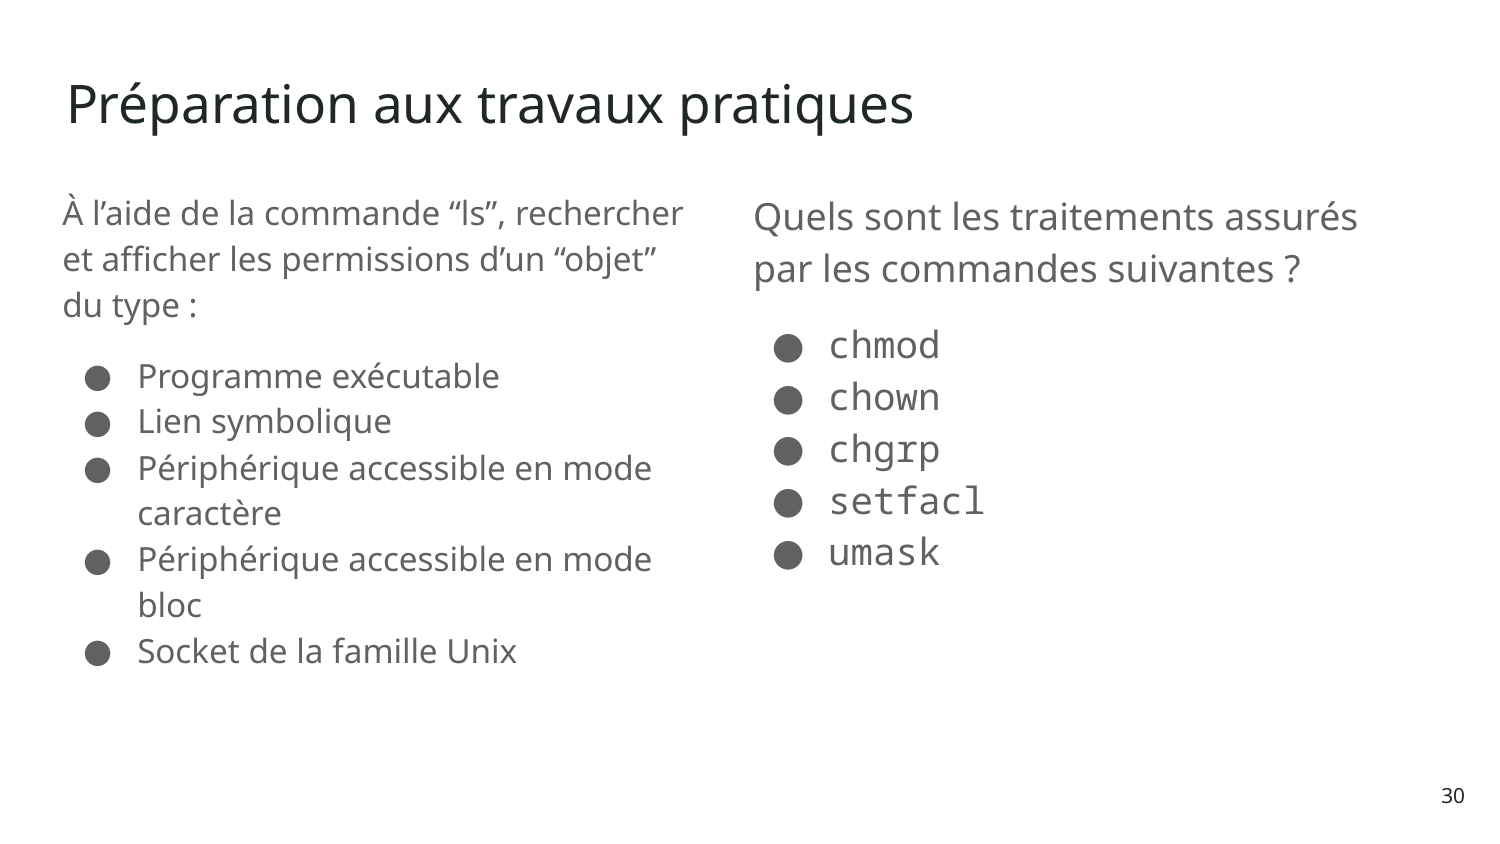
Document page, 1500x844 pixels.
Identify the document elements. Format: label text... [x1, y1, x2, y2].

slide_number <numéro> [1389, 764, 1480, 830]
title Préparation aux travaux pratiques [51, 55, 1449, 150]
list À l’aide de la commande “ls”, rechercher et afficher les permissions d’un “objet” du type : Programme exécutable Lien symbolique Périphérique accessible en mode caractère Périphérique accessible en mode bloc Socket de la famille Unix [47, 171, 704, 732]
list Quels sont les traitements assurés par les commandes suivantes ? chmod chown chgrp setfacl umask [738, 171, 1395, 732]
